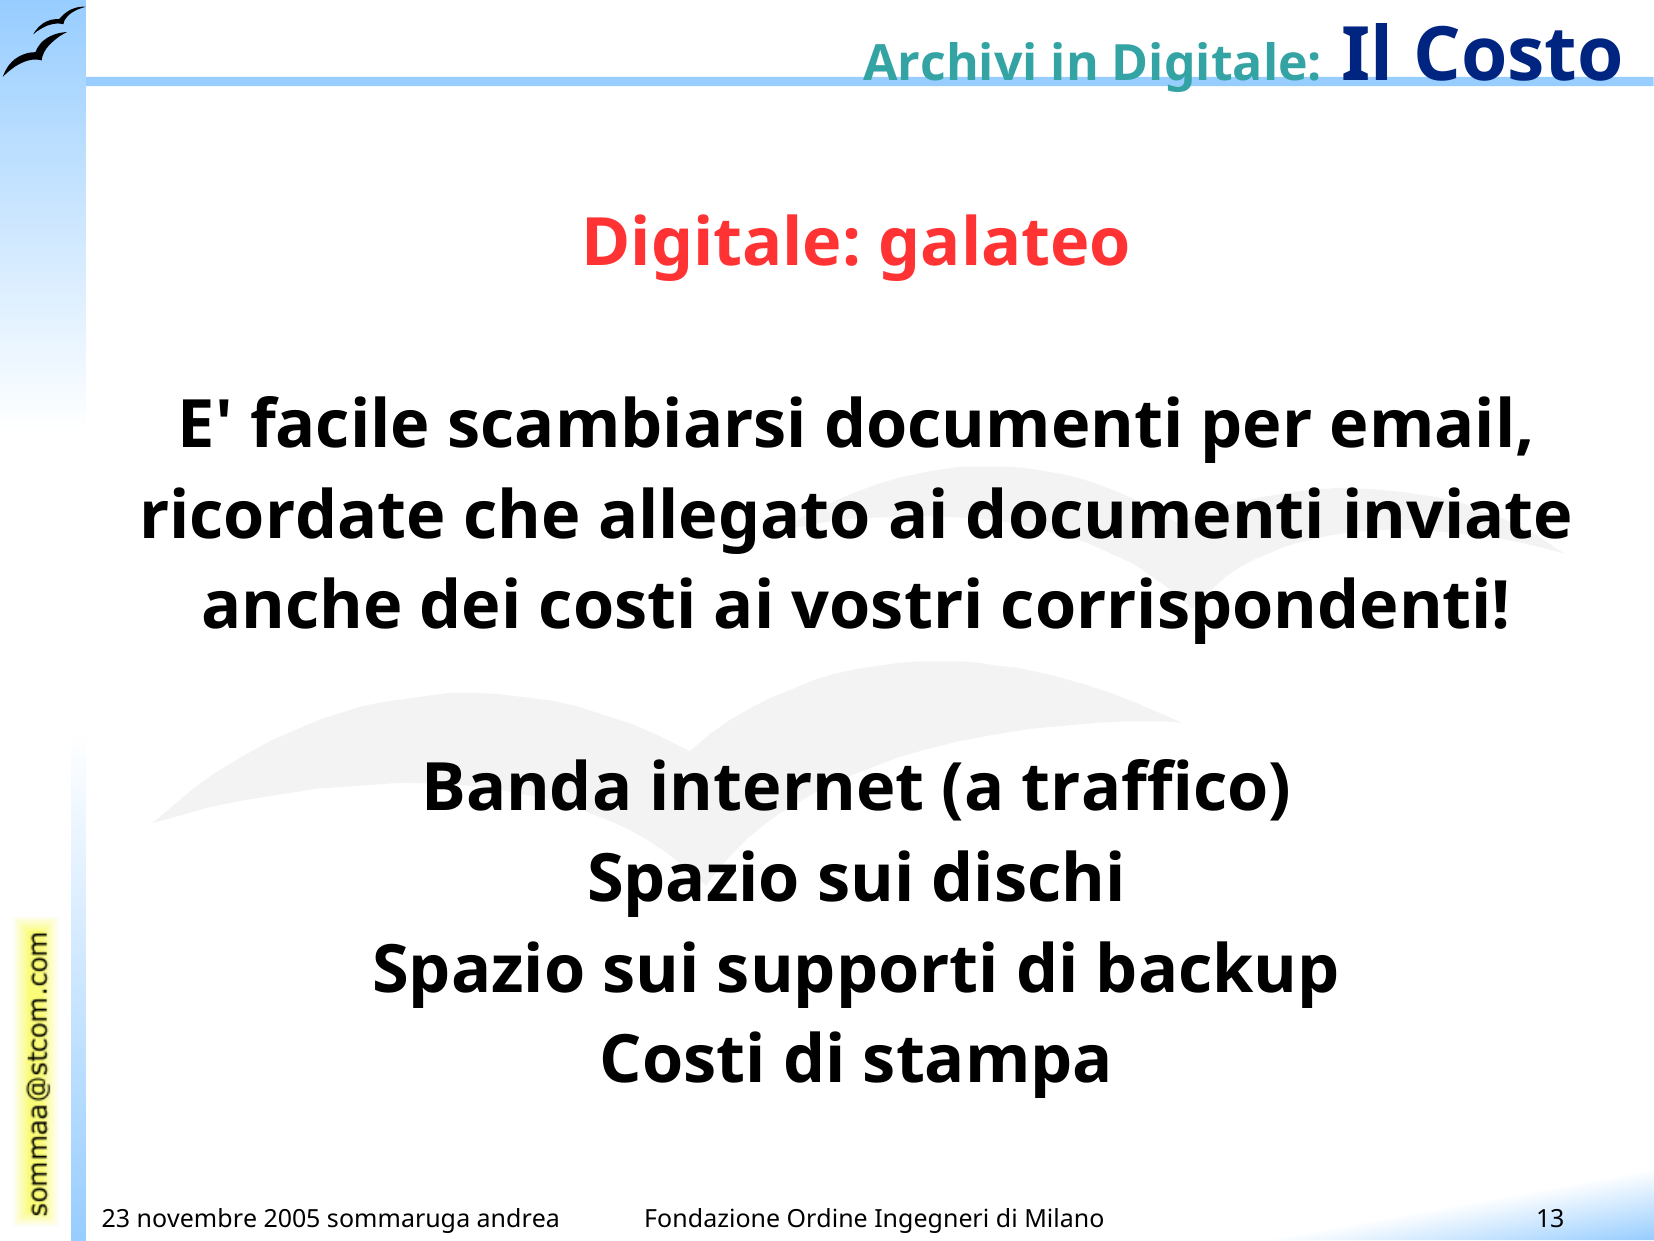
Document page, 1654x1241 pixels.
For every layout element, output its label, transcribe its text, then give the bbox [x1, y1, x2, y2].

subtitle Digitale: galateo E' facile scambiarsi documenti per email, ricordate che allegato ai documenti inviate anche dei costi ai vostri corrispondenti! Banda internet (a traffico) Spazio sui dischi Spazio sui supporti di backup Costi di stampa [85, 134, 1628, 1163]
title Archivi in Digitale: Il Costo [85, 0, 1654, 104]
picture [12, 915, 60, 1228]
